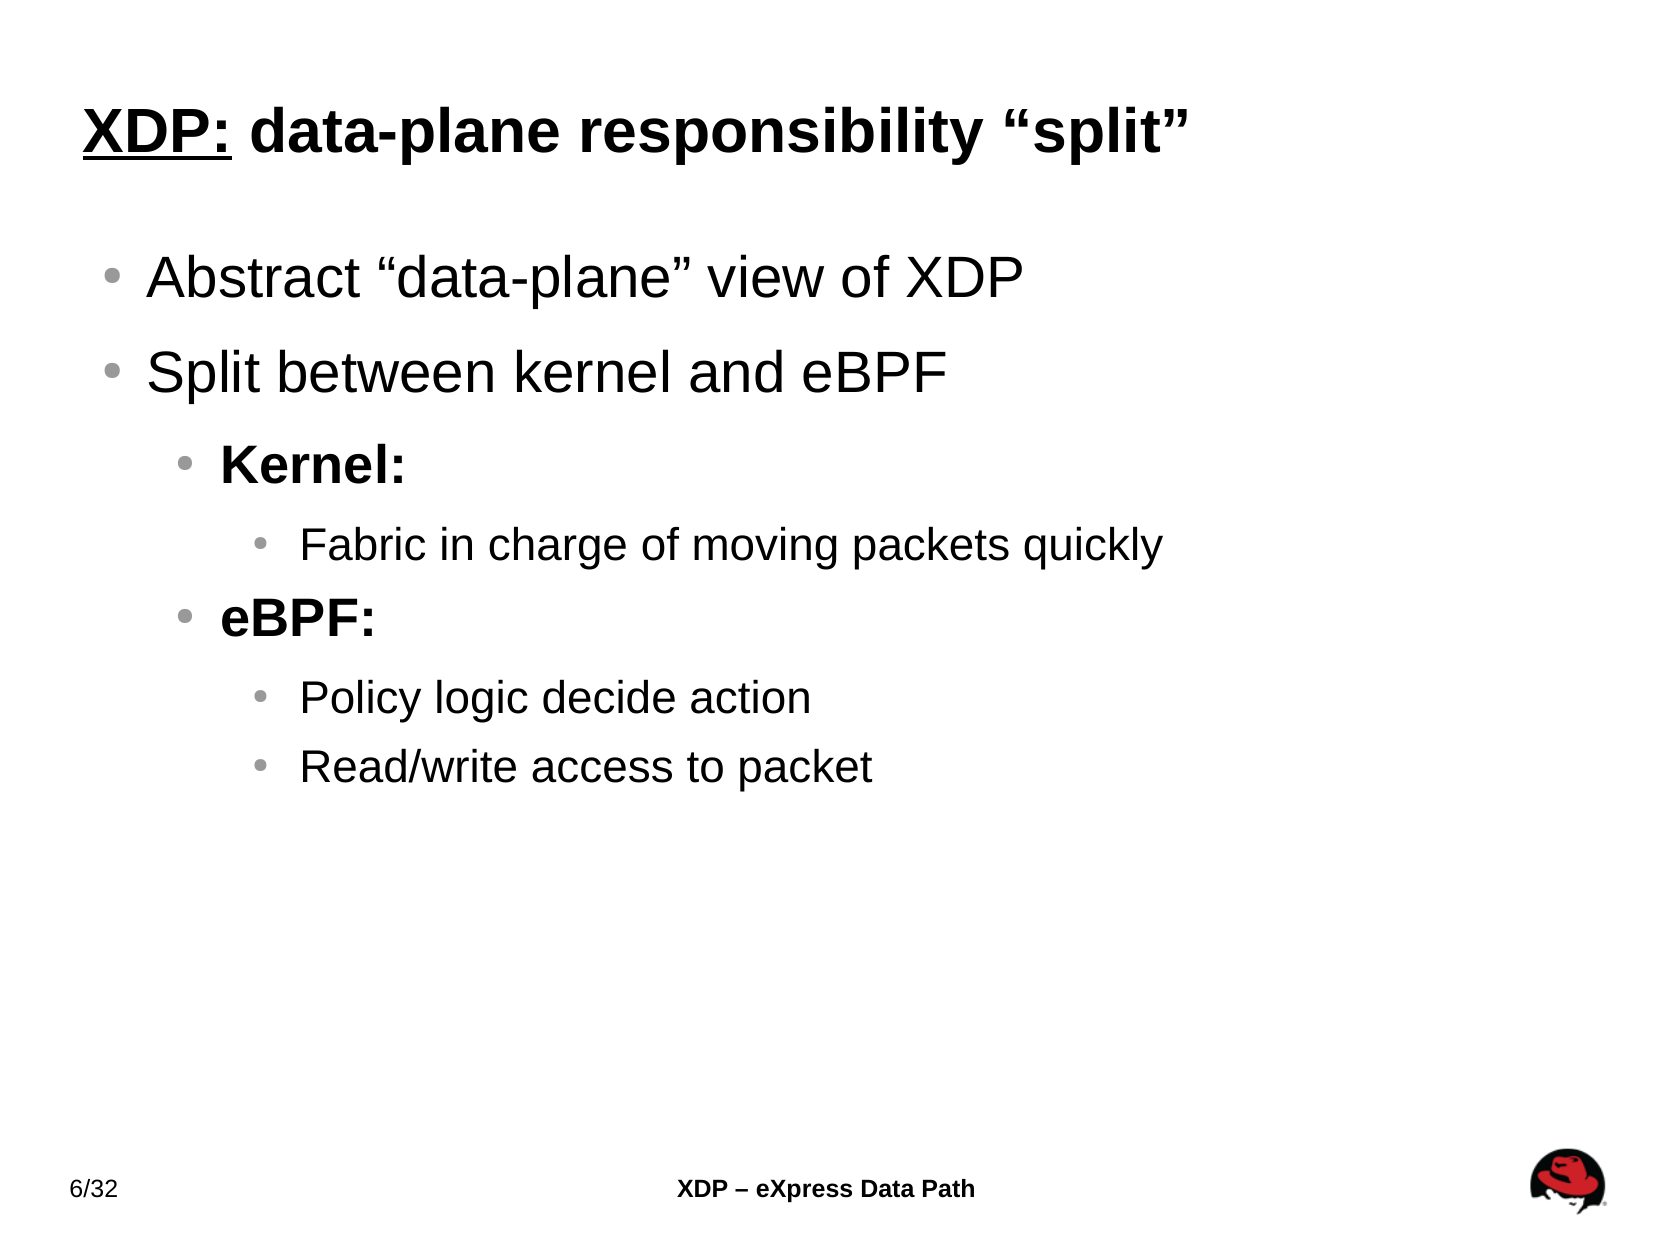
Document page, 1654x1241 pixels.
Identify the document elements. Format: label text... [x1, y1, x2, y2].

text_box [82, 37, 1571, 226]
list Abstract “data-plane” view of XDP Split between kernel and eBPF Kernel: Fabric in charge of moving packets quickly eBPF: Policy logic decide action Read/write access to packet [86, 244, 1576, 1039]
picture [1529, 1146, 1613, 1224]
